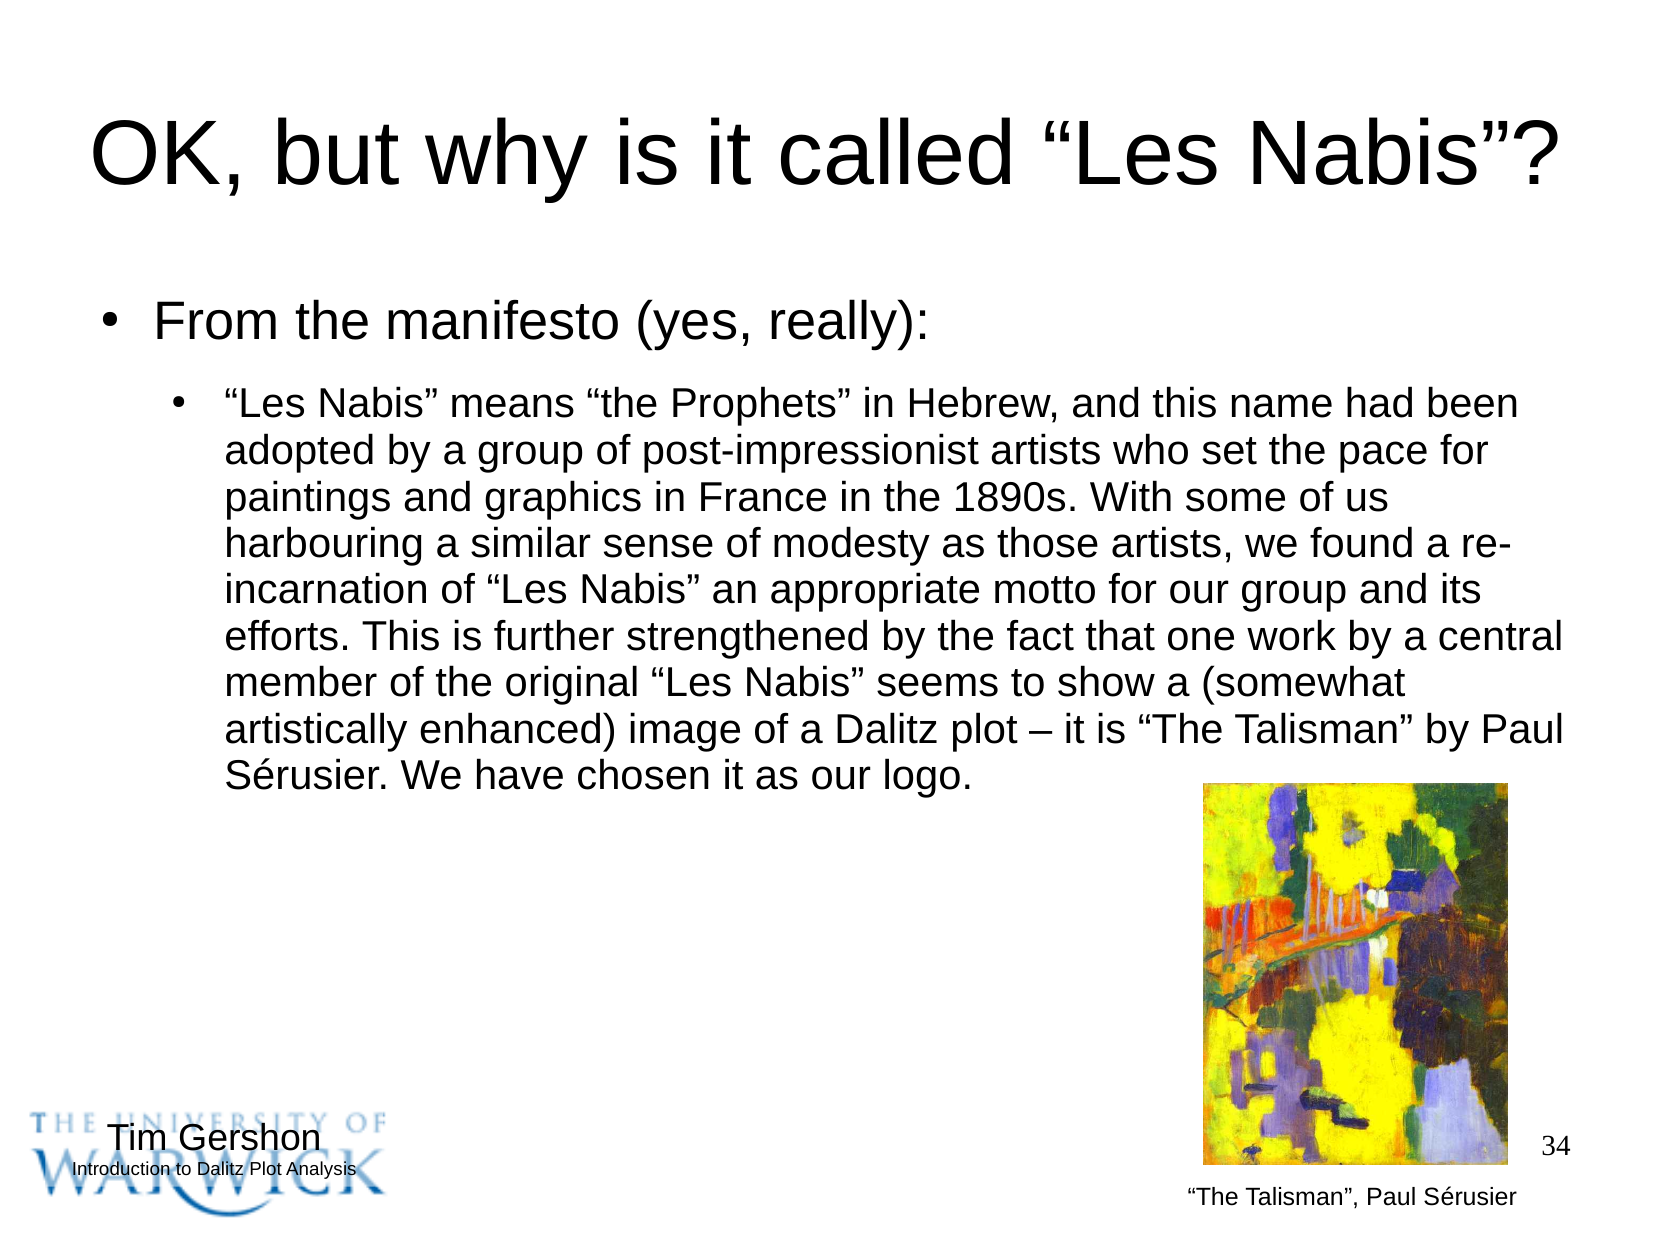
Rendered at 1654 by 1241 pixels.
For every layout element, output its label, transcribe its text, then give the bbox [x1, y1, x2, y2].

picture [1203, 783, 1508, 1165]
text_box “The Talisman”, Paul Sérusier [1139, 1175, 1565, 1219]
title OK, but why is it called “Les Nabis”? [82, 56, 1571, 250]
picture [19, 1106, 406, 1232]
list From the manifesto (yes, really): “Les Nabis” means “the Prophets” in Hebrew, and this name had been adopted by a group of post-impressionist artists who set the pace for paintings and graphics in France in the 1890s. With some of us harbouring a similar sense of modesty as those artists, we found a re-incarnation of “Les Nabis” an appropriate motto for our group and its efforts. This is further strengthened by the fact that one work by a central member of the original “Les Nabis” seems to show a (somewhat artistically enhanced) image of a Dalitz plot – it is “The Talisman” by Paul Sérusier. We have chosen it as our logo. [82, 290, 1571, 1109]
text_box Tim Gershon Introduction to Dalitz Plot Analysis [45, 1108, 383, 1187]
